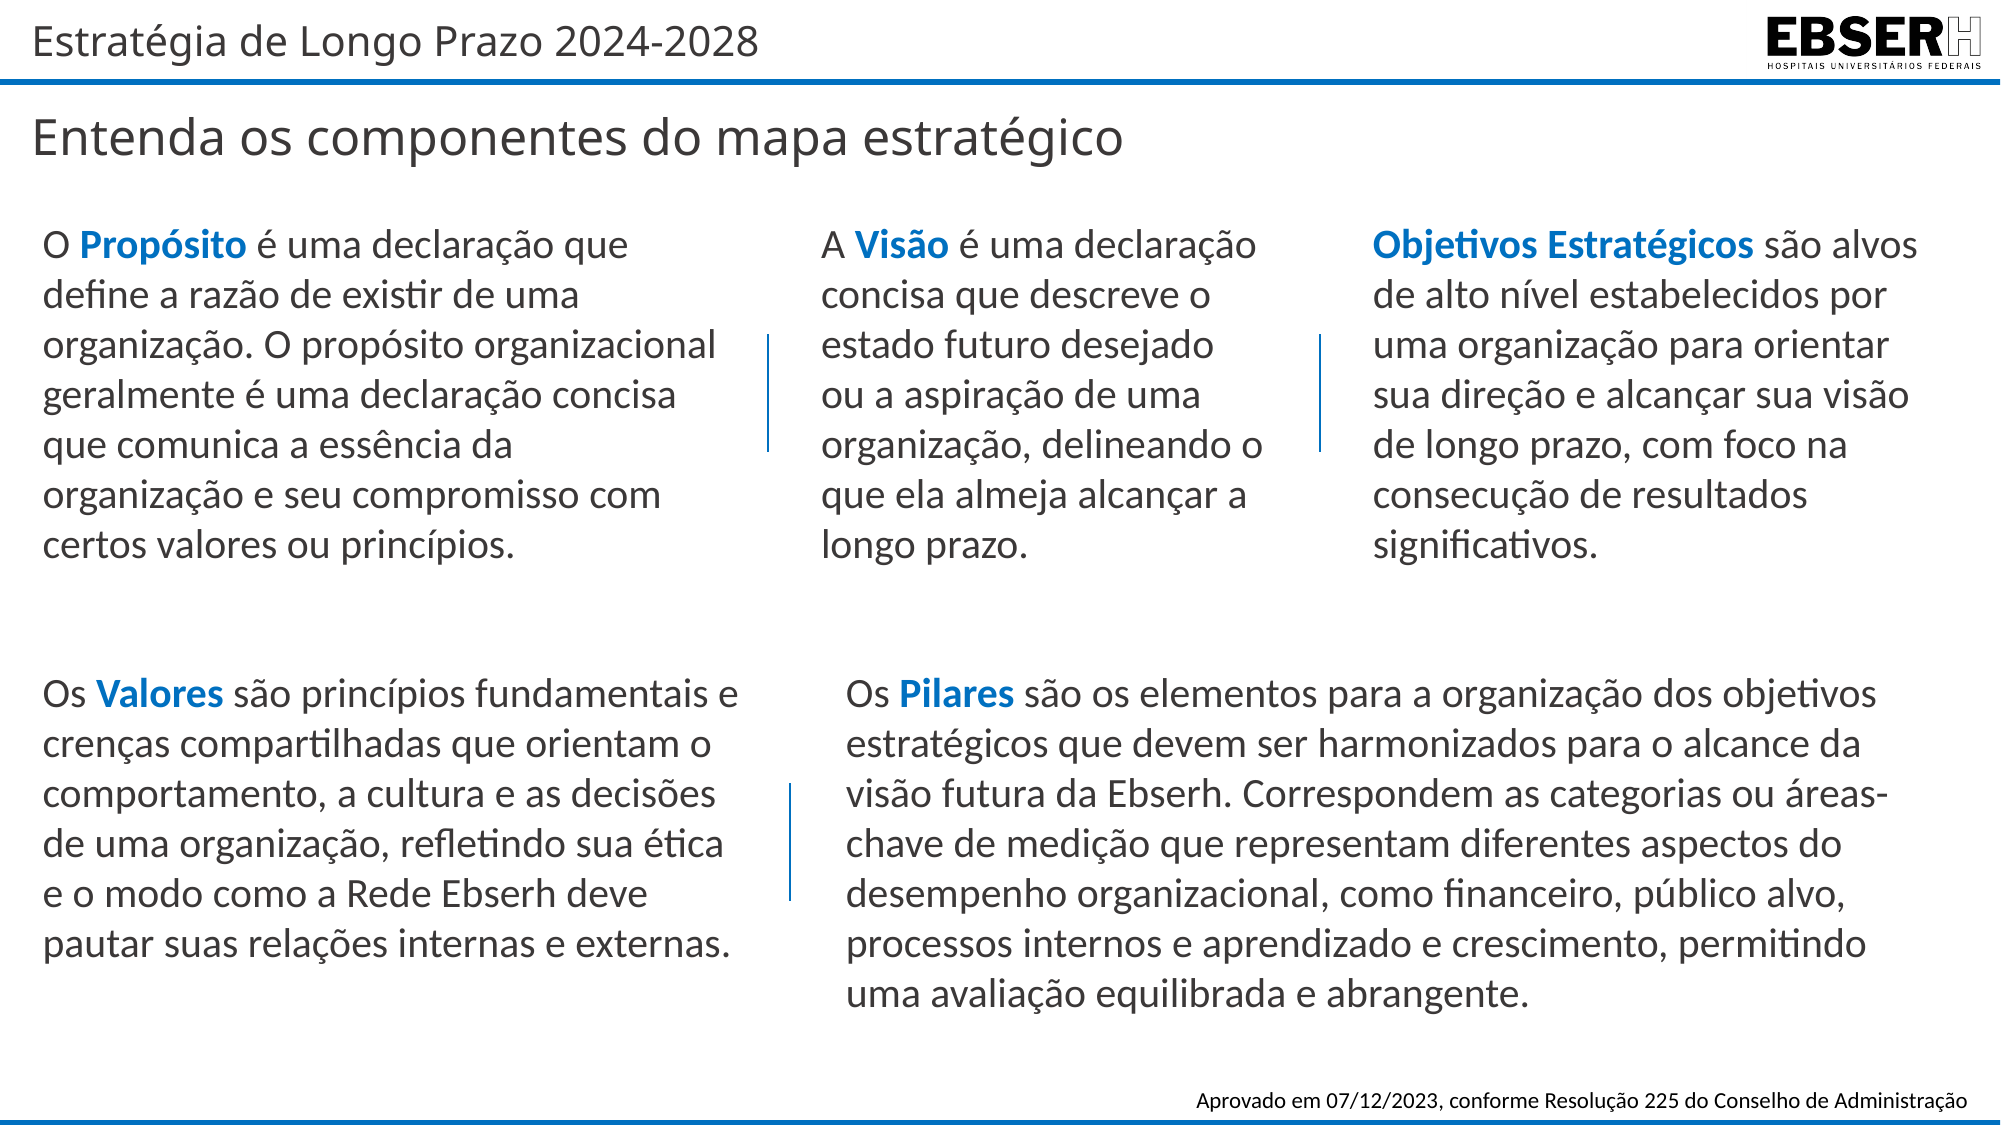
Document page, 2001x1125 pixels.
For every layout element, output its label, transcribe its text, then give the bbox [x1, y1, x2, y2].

list Entenda os componentes do mapa estratégico [16, 98, 1971, 184]
text_box A Visão é uma declaração concisa que descreve o estado futuro desejado ou a aspiração de uma organização, delineando o que ela almeja alcançar a longo prazo. [806, 209, 1281, 574]
text_box Objetivos Estratégicos são alvos de alto nível estabelecidos por uma organização para orientar sua direção e alcançar sua visão de longo prazo, com foco na consecução de resultados significativos. [1358, 209, 1945, 574]
text_box O Propósito é uma declaração que define a razão de existir de uma organização. O propósito organizacional geralmente é uma declaração concisa que comunica a essência da organização e seu compromisso com certos valores ou princípios. [28, 209, 739, 574]
text_box Os Valores são princípios fundamentais e crenças compartilhadas que orientam o comportamento, a cultura e as decisões de uma organização, refletindo sua ética e o modo como a Rede Ebserh deve pautar suas relações internas e externas. [28, 658, 768, 973]
text_box Os Pilares são os elementos para a organização dos objetivos estratégicos que devem ser harmonizados para o alcance da visão futura da Ebserh. Correspondem as categorias ou áreas-chave de medição que representam diferentes aspectos do desempenho organizacional, como financeiro, público alvo, processos internos e aprendizado e crescimento, permitindo uma avaliação equilibrada e abrangente. [831, 658, 1938, 1023]
